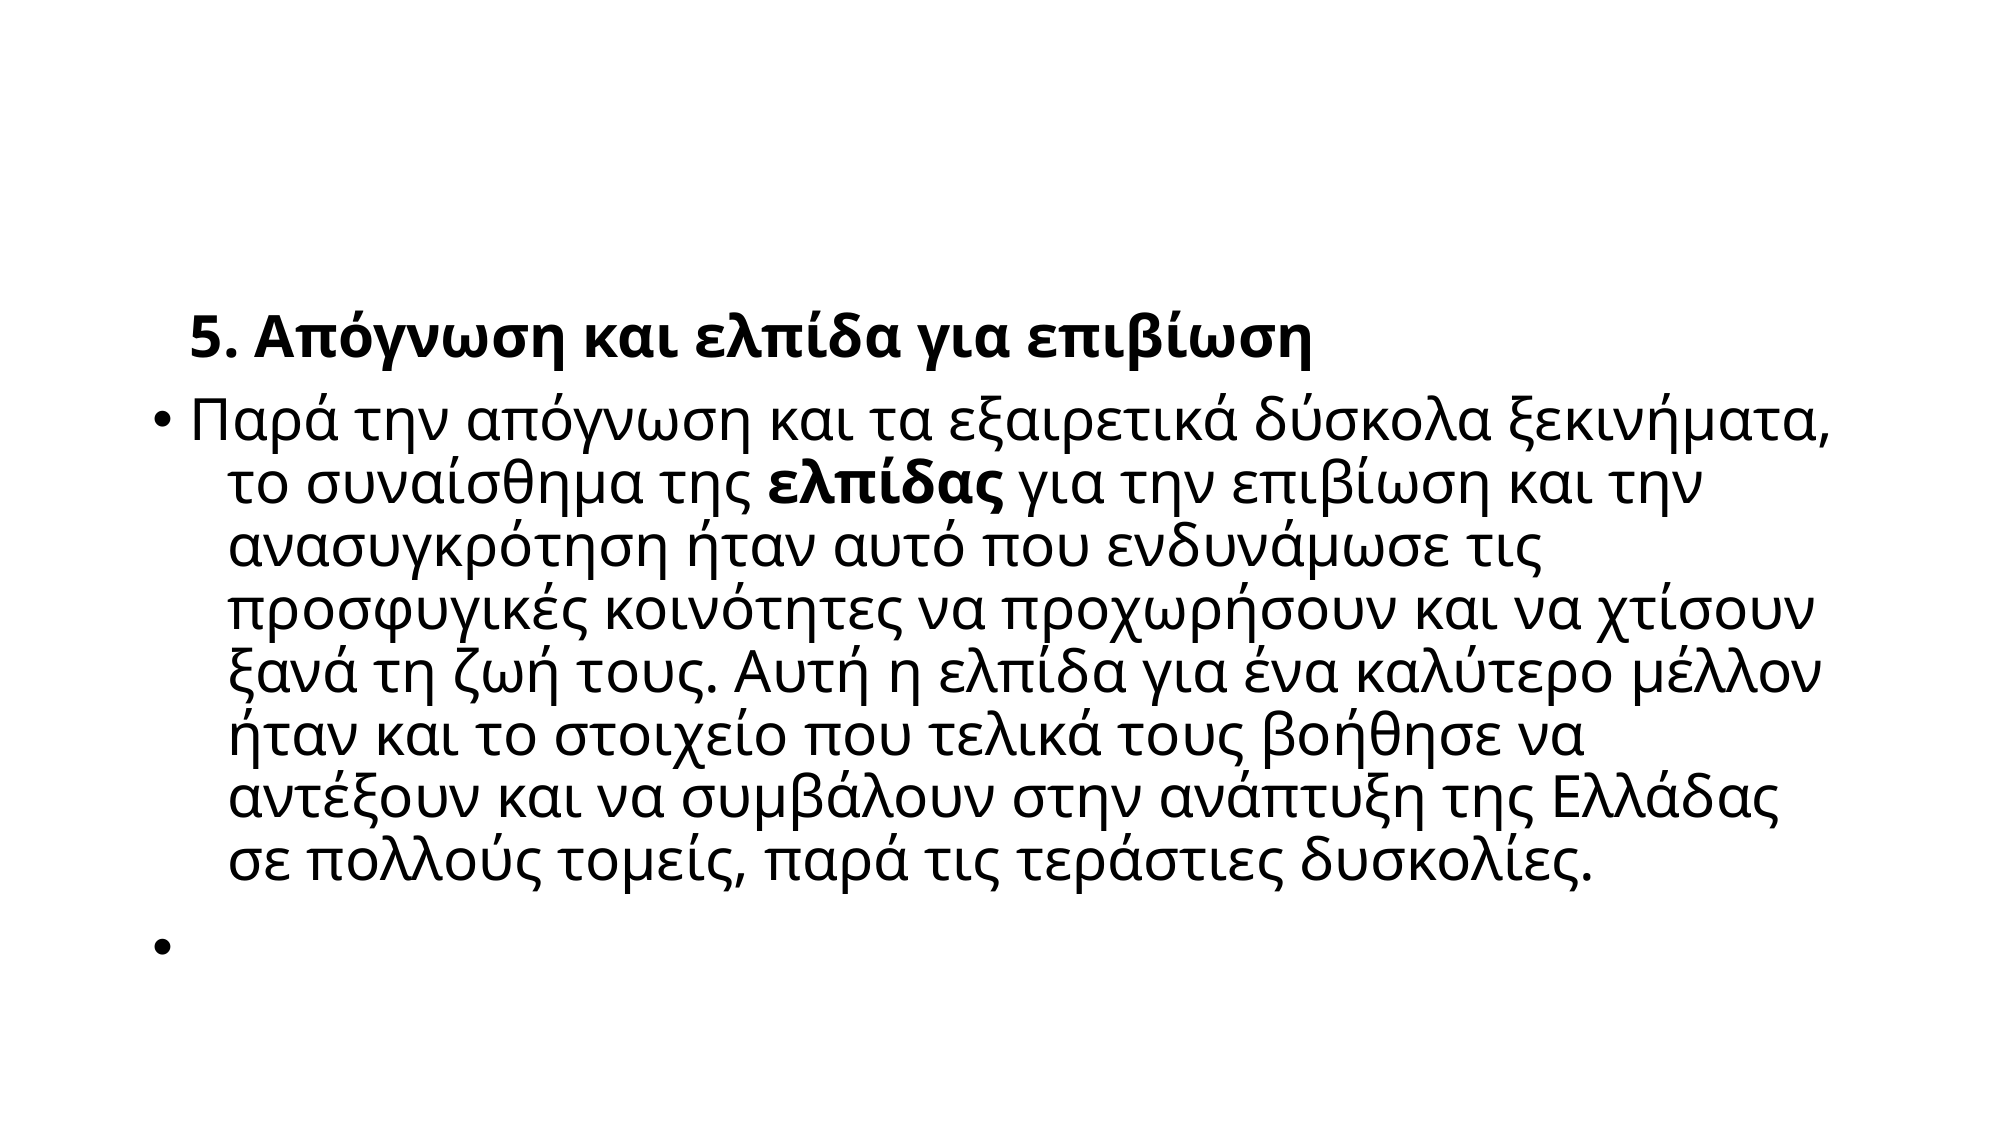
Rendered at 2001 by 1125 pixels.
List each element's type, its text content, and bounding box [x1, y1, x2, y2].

list 5. Απόγνωση και ελπίδα για επιβίωση Παρά την απόγνωση και τα εξαιρετικά δύσκολα ξεκινήματα, το συναίσθημα της ελπίδας για την επιβίωση και την ανασυγκρότηση ήταν αυτό που ενδυνάμωσε τις προσφυγικές κοινότητες να προχωρήσουν και να χτίσουν ξανά τη ζωή τους. Αυτή η ελπίδα για ένα καλύτερο μέλλον ήταν και το στοιχείο που τελικά τους βοήθησε να αντέξουν και να συμβάλουν στην ανάπτυξη της Ελλάδας σε πολλούς τομείς, παρά τις τεράστιες δυσκολίες. [137, 299, 1863, 1014]
